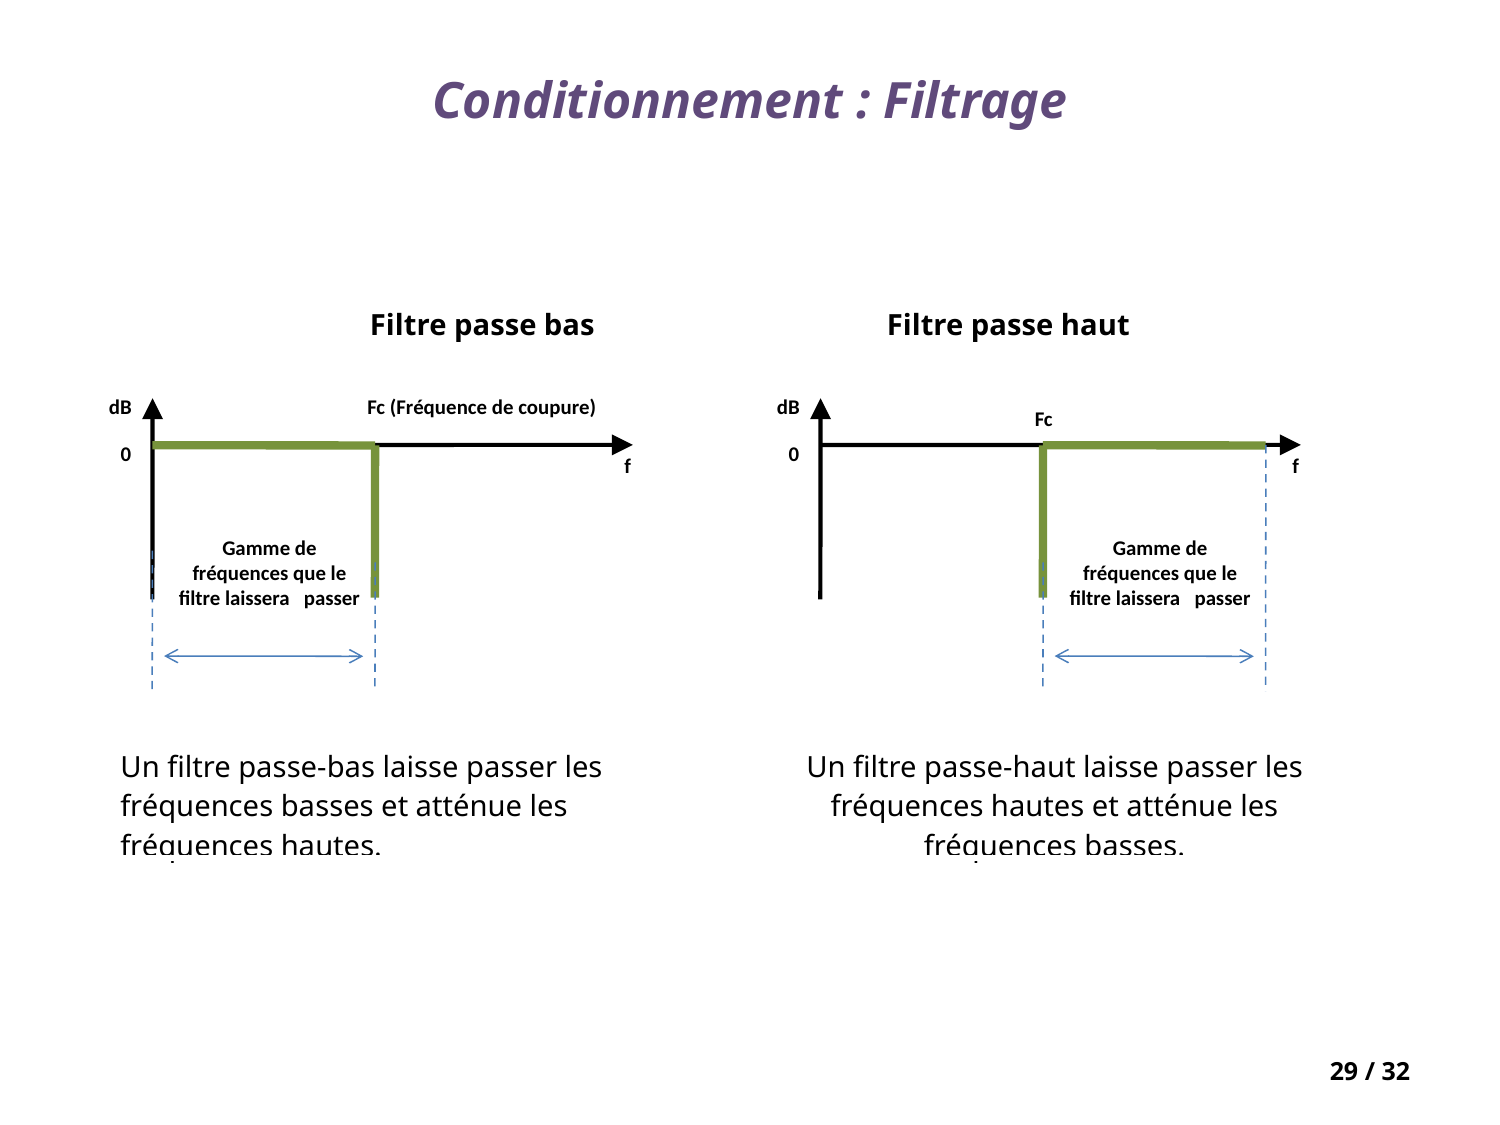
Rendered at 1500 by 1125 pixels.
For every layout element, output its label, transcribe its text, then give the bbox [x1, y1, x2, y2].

text_box Fc (Fréquence de coupure) [352, 386, 612, 427]
text_box 0 [105, 433, 147, 474]
text_box Fc [1020, 398, 1068, 439]
text_box f [1277, 445, 1314, 485]
slide_number <numéro> / 32 [1074, 1042, 1425, 1103]
title Conditionnement : Filtrage [75, 45, 1425, 153]
table_header Un filtre passe-bas laisse passer les fréquences basses et atténue les fréquences hautes. [106, 739, 737, 855]
text_box Gamme de fréquences que le filtre laissera passer [163, 527, 375, 617]
text_box f [609, 445, 646, 485]
list Filtre passe bas Filtre passe haut [46, 175, 1454, 1079]
text_box Gamme de fréquences que le filtre laissera passer [1054, 527, 1266, 617]
text_box dB [94, 386, 147, 427]
text_box dB [762, 386, 815, 427]
text_box 0 [773, 433, 815, 474]
table_header Un filtre passe-haut laisse passer les fréquences hautes et atténue les fréquences basses. [739, 739, 1370, 855]
